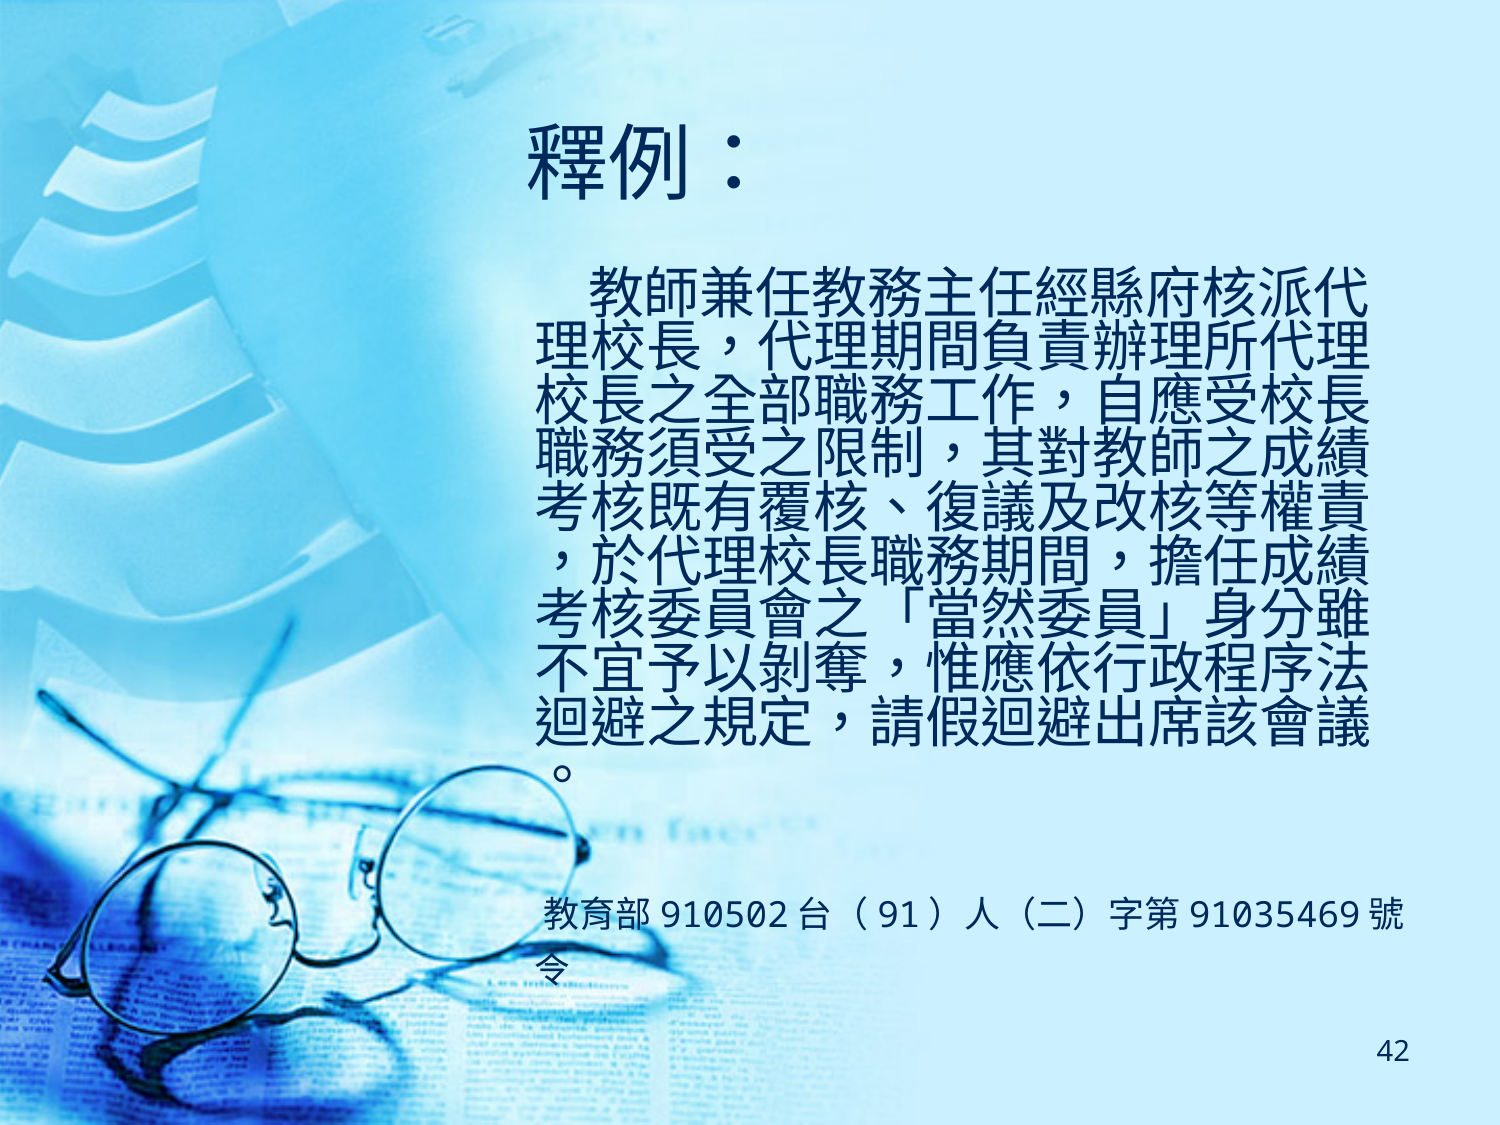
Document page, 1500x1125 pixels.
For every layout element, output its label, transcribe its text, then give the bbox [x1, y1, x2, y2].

picture [0, 0, 1500, 1125]
list 教師兼任教務主任經縣府核派代理校長，代理期間負責辦理所代理校長之全部職務工作，自應受校長職務須受之限制，其對教師之成績考核既有覆核、復議及改核等權責，於代理校長職務期間，擔任成績考核委員會之「當然委員」身分雖不宜予以剝奪，惟應依行政程序法迴避之規定，請假迴避出席該會議。 教育部910502台（91）人（二）字第91035469號令 [466, 262, 1426, 1005]
title 釋例： [490, 66, 811, 254]
